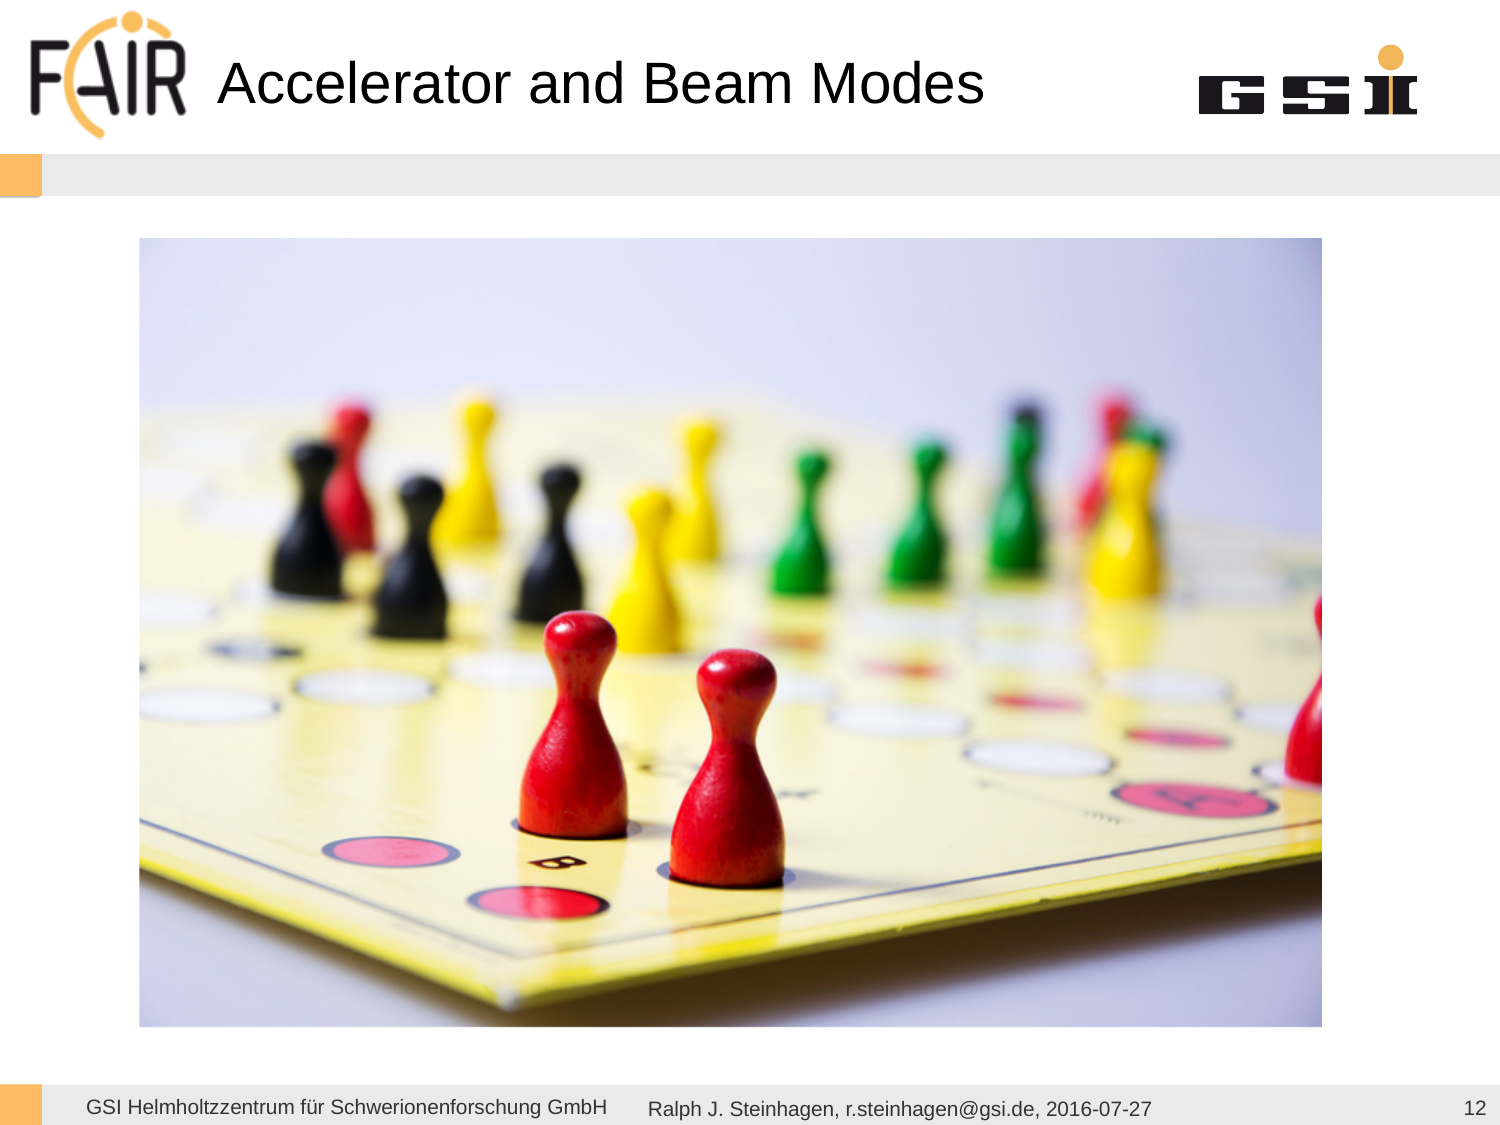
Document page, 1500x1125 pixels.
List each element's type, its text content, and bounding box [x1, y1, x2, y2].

picture [139, 238, 1322, 1028]
picture [1197, 42, 1419, 117]
title Accelerator and Beam Modes [217, 20, 1109, 147]
picture [30, 9, 187, 141]
